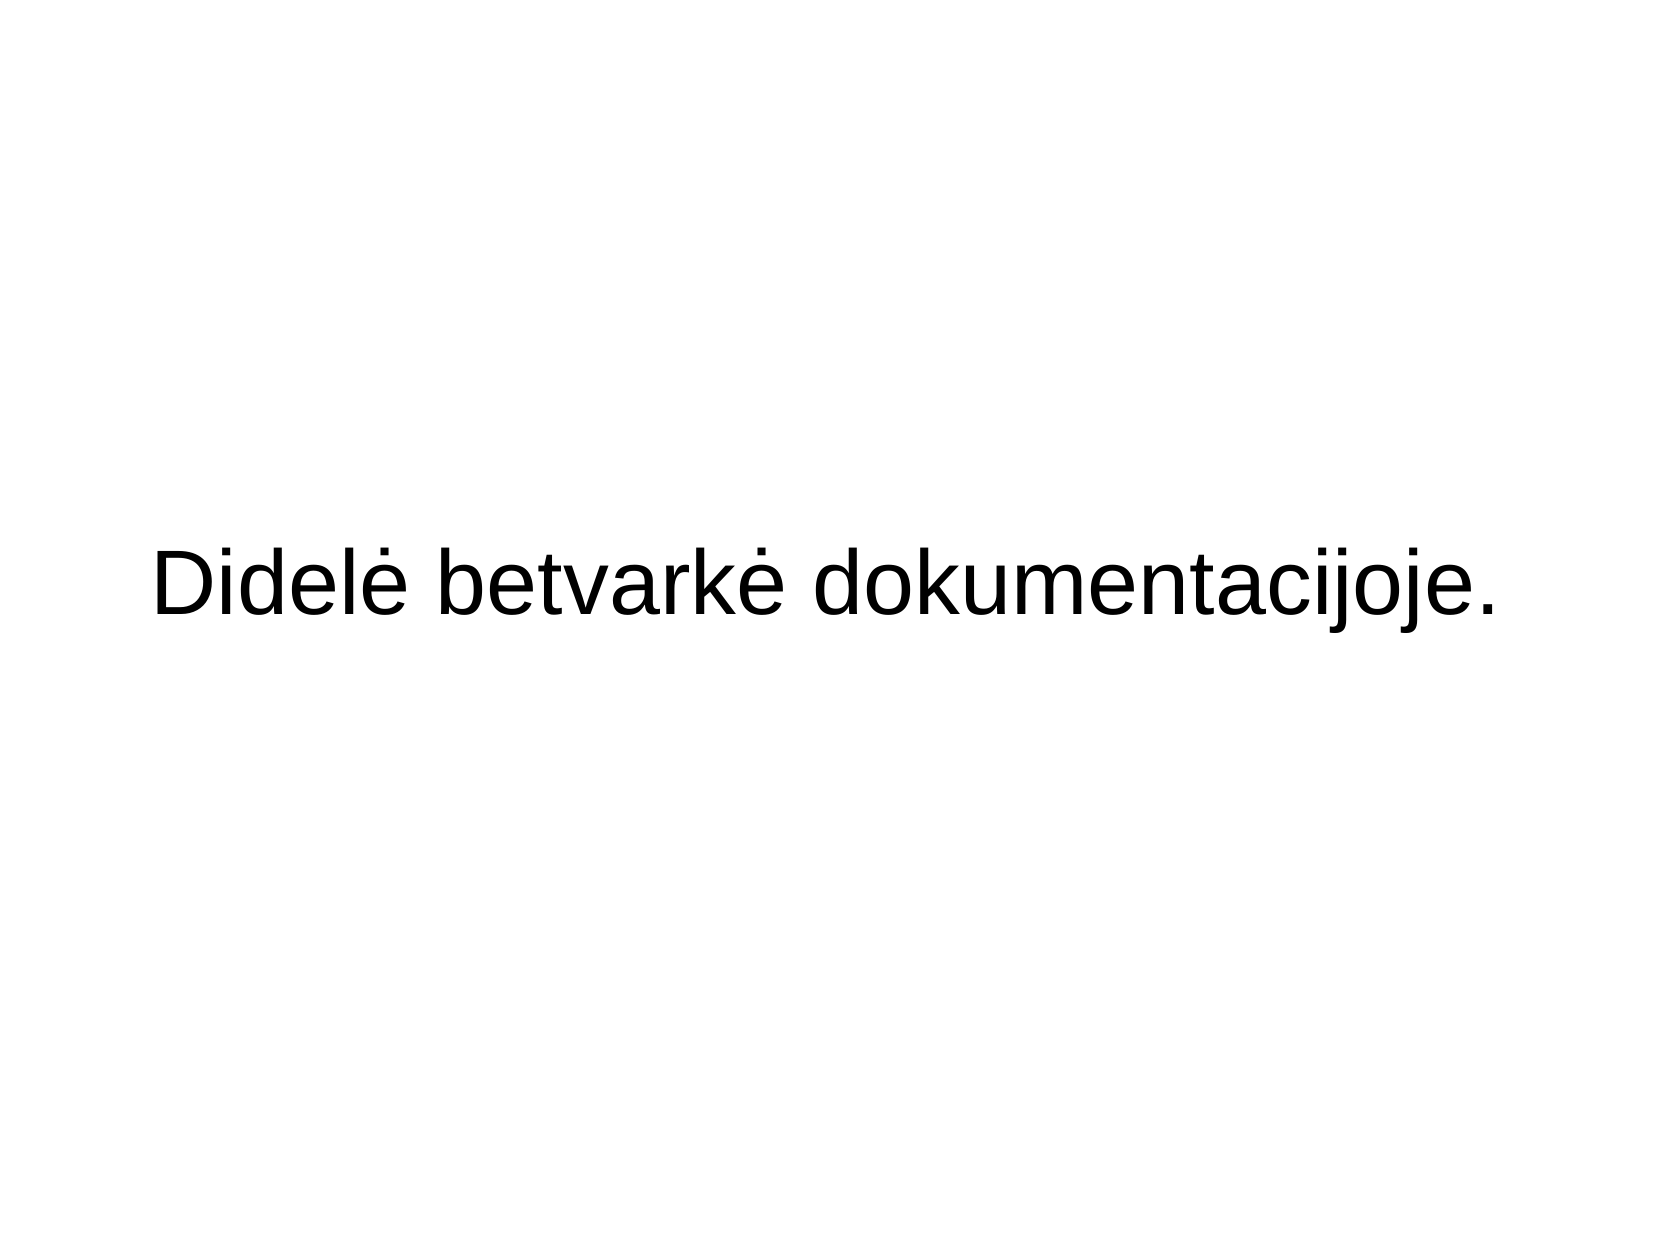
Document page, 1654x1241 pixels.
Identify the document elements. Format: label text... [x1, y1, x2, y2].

title Didelė betvarkė dokumentacijoje. [82, 486, 1571, 680]
